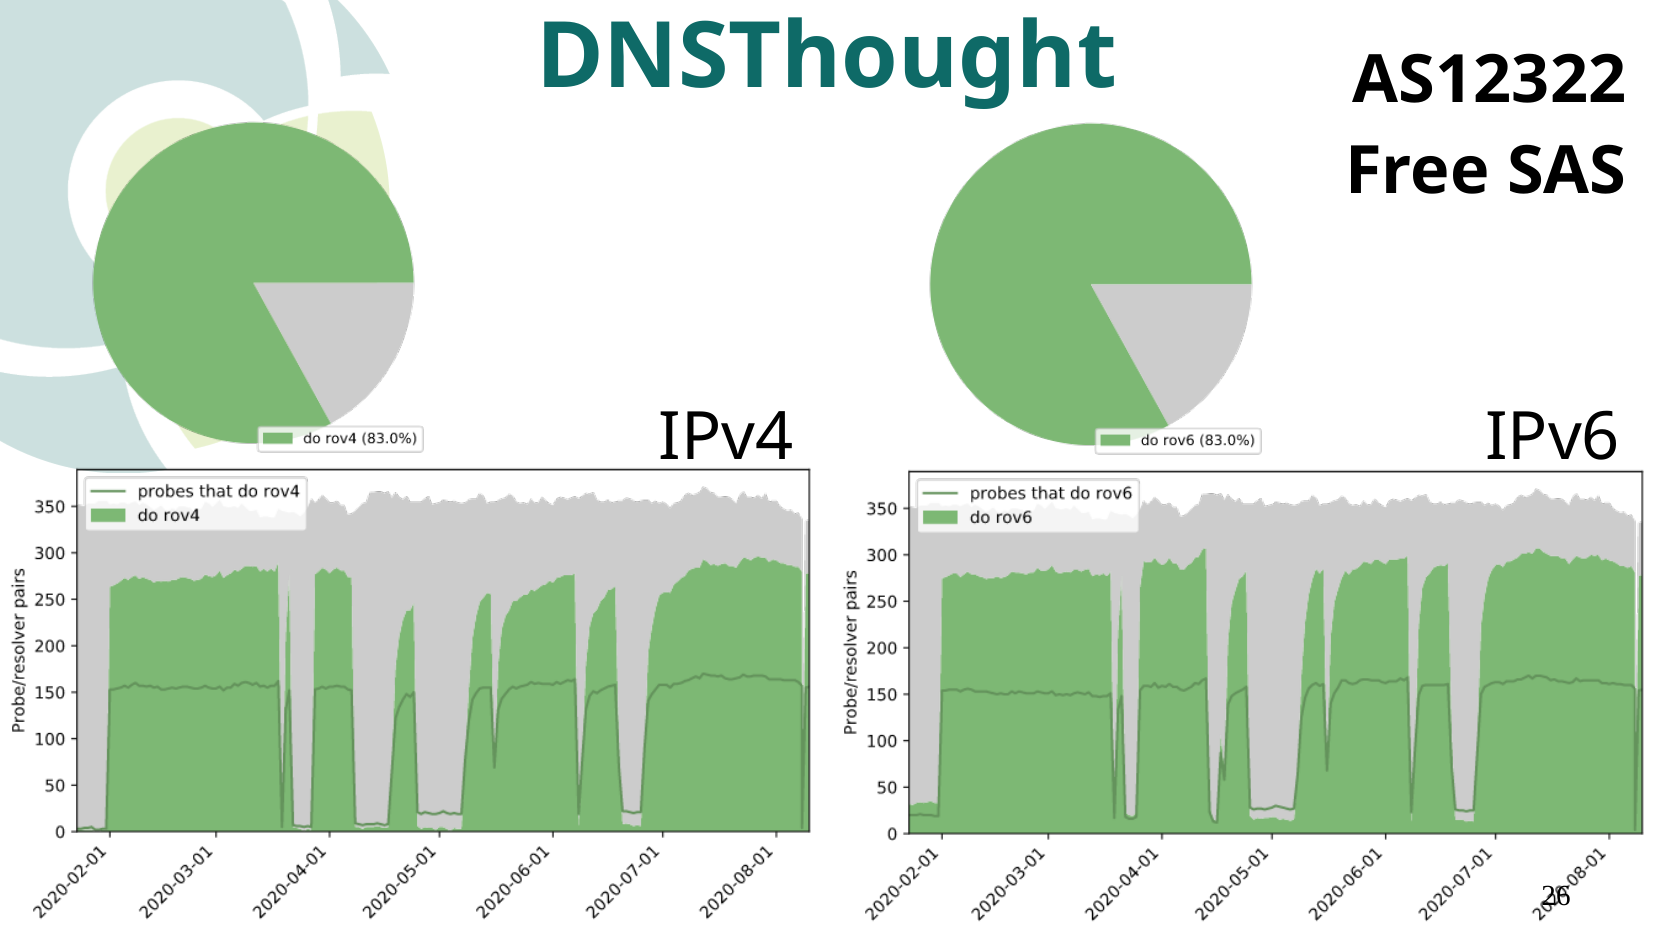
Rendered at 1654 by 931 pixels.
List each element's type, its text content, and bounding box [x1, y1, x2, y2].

picture [832, 221, 1654, 931]
text_box IPv6 [1429, 380, 1636, 473]
text_box AS12322 Free SAS [1275, 23, 1642, 193]
text_box IPv4 [602, 380, 809, 473]
picture [0, 92, 827, 931]
title DNSThought [82, 8, 1571, 221]
